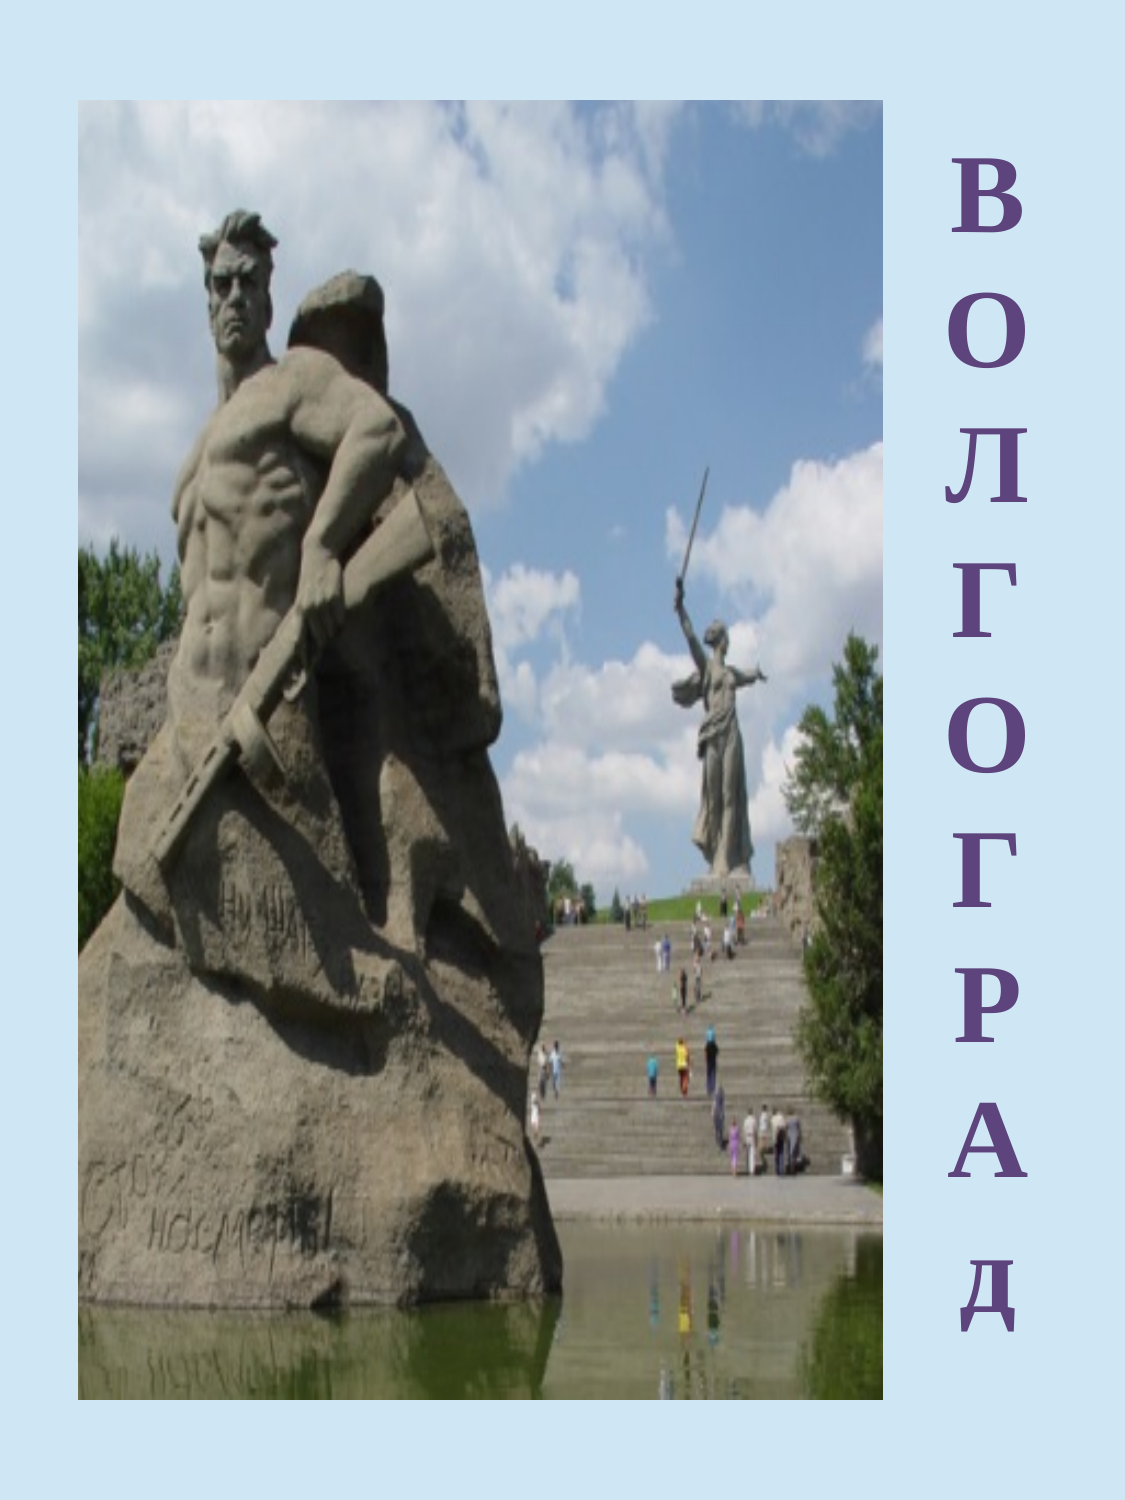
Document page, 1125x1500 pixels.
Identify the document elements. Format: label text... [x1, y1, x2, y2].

text_box В О Л Г О Г Р А д [905, 112, 1071, 1343]
picture [78, 100, 883, 1400]
